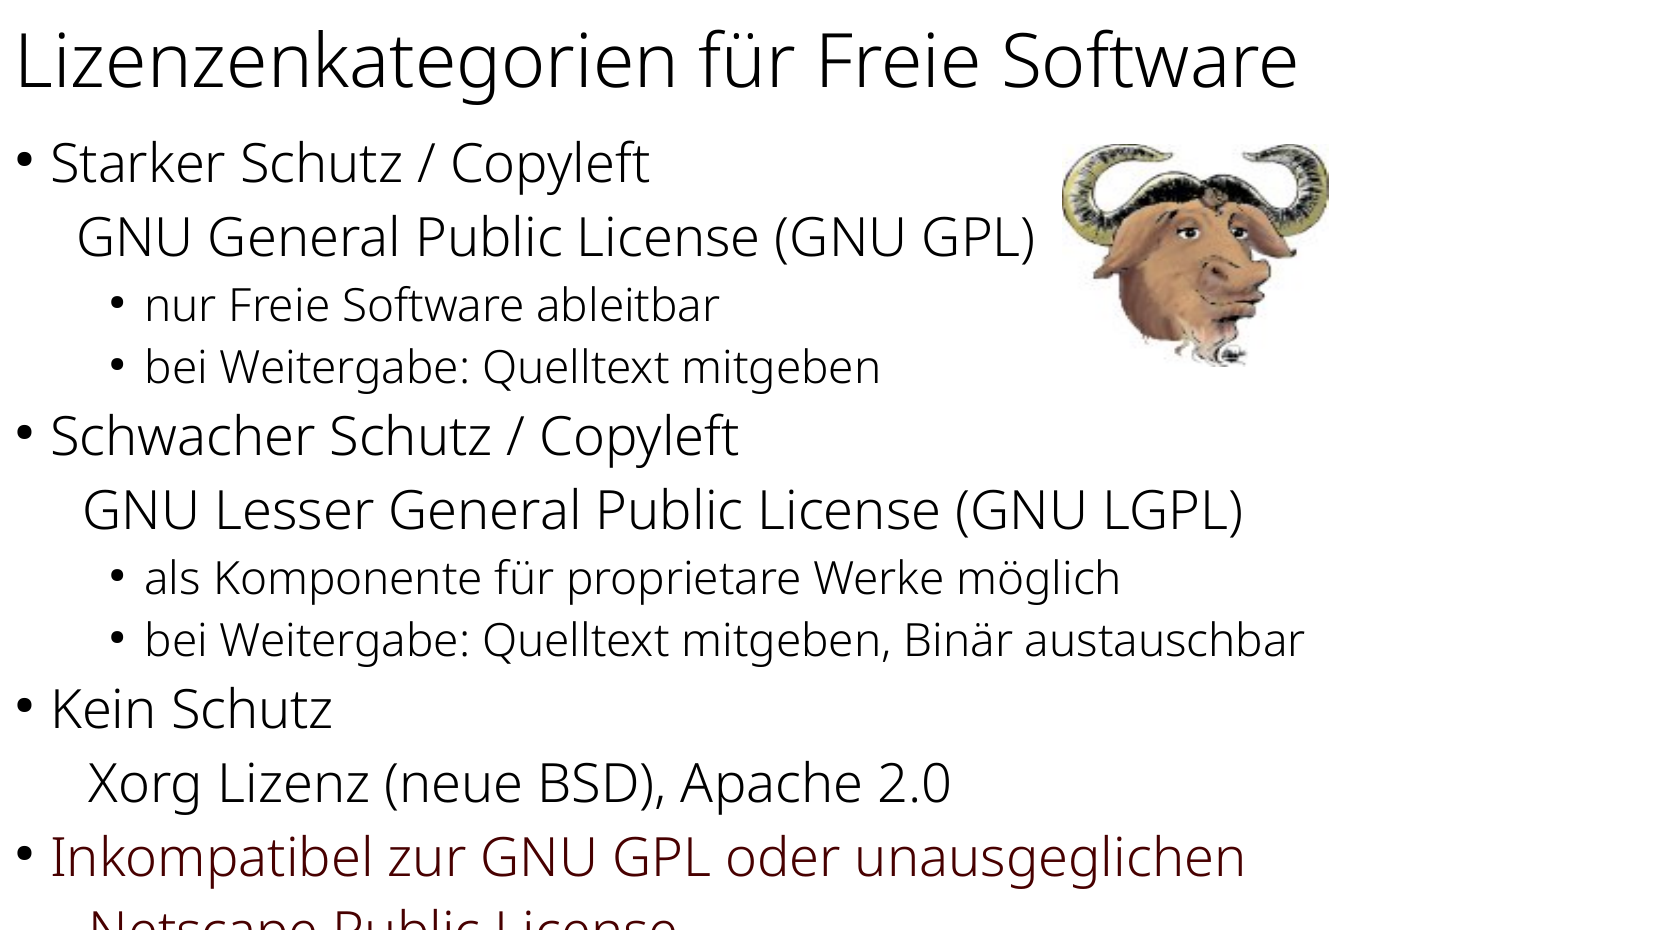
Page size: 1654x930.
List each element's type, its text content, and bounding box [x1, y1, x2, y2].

text_box Starker Schutz / Copyleft GNU General Public License (GNU GPL) nur Freie Software ableitbar bei Weitergabe: Quelltext mitgeben Schwacher Schutz / Copyleft GNU Lesser General Public License (GNU LGPL) als Komponente für proprietare Werke möglich bei Weitergabe: Quelltext mitgeben, Binär austauschbar Kein Schutz Xorg Lizenz (neue BSD), Apache 2.0 Inkompatibel zur GNU GPL oder unausgeglichen Netscape Public License [0, 119, 1536, 930]
picture [1062, 144, 1329, 367]
text_box Lizenzenkategorien für Freie Software [0, 0, 1536, 119]
